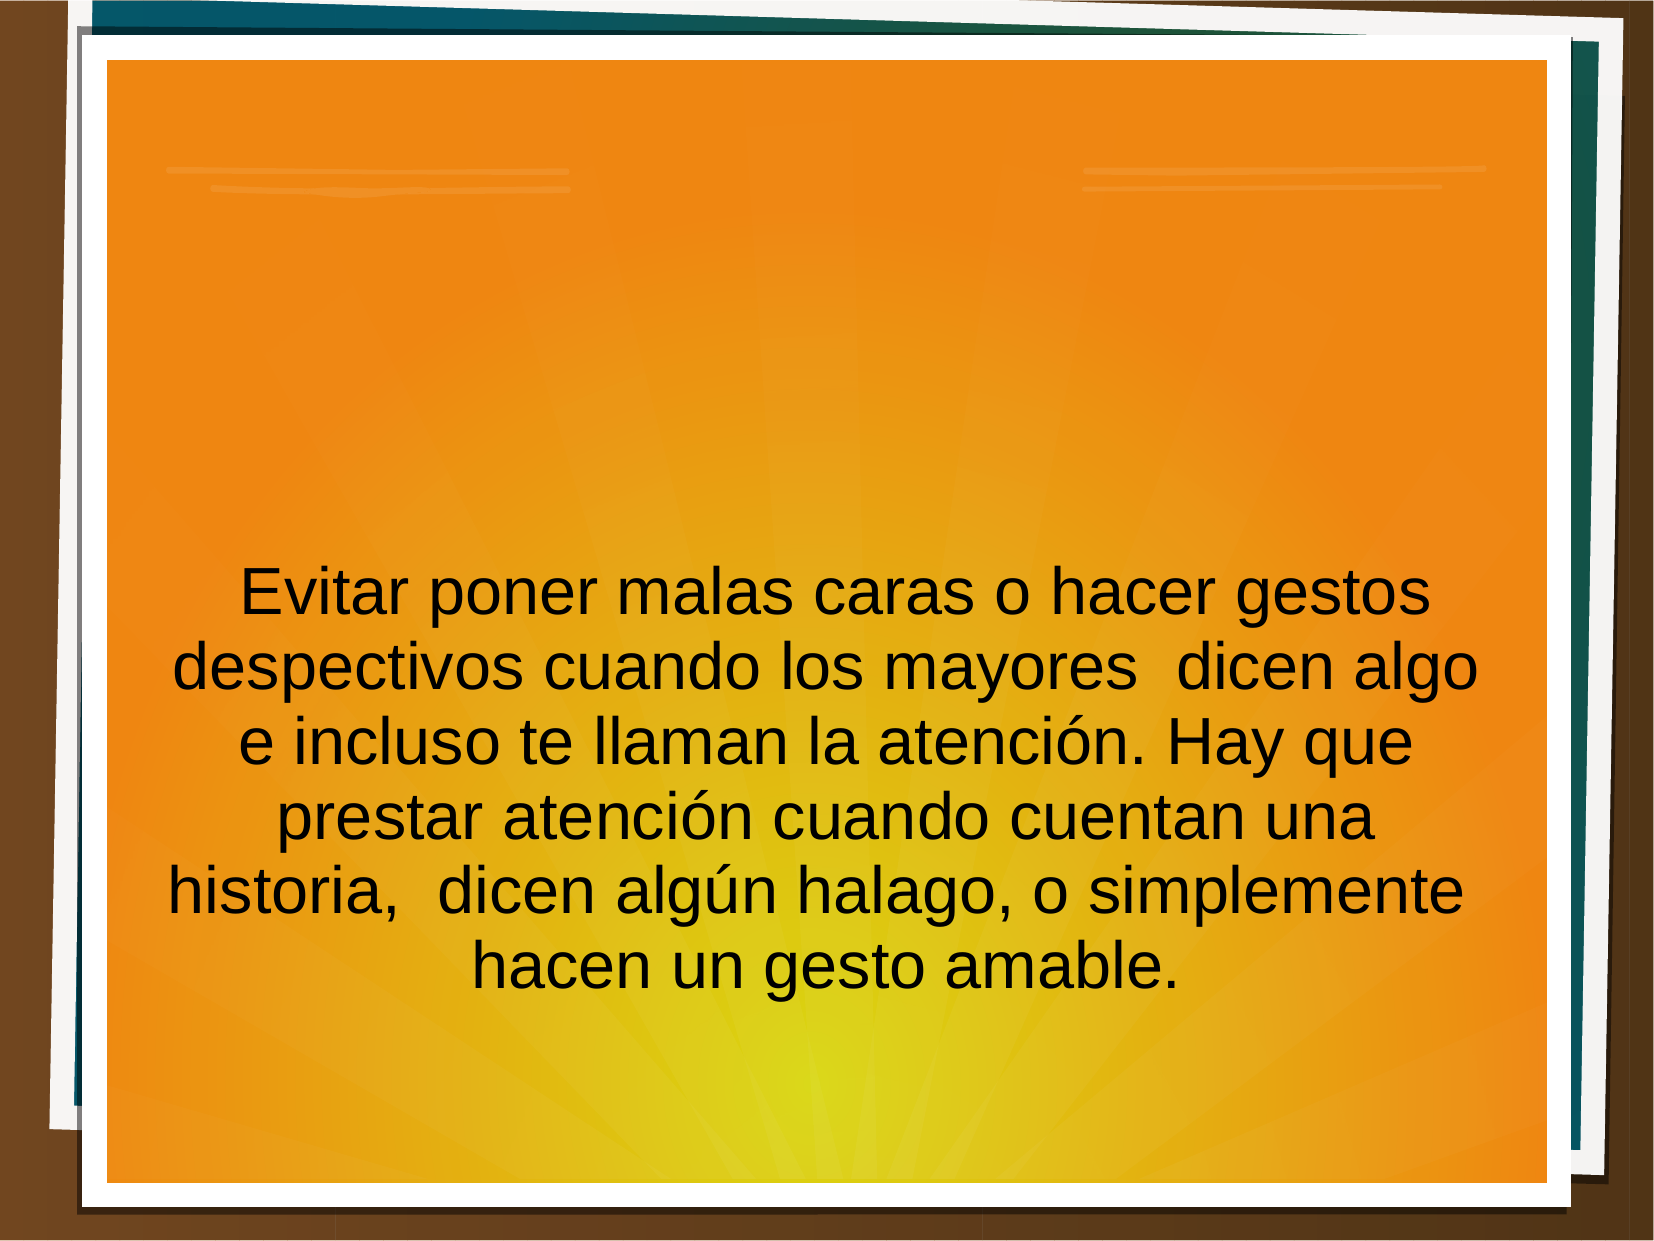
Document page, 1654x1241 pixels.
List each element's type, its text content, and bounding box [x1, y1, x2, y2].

subtitle Evitar poner malas caras o hacer gestos despectivos cuando los mayores dicen algo e incluso te llaman la atención. Hay que prestar atención cuando cuentan una historia, dicen algún halago, o simplemente hacen un gesto amable. [162, 299, 1492, 1241]
